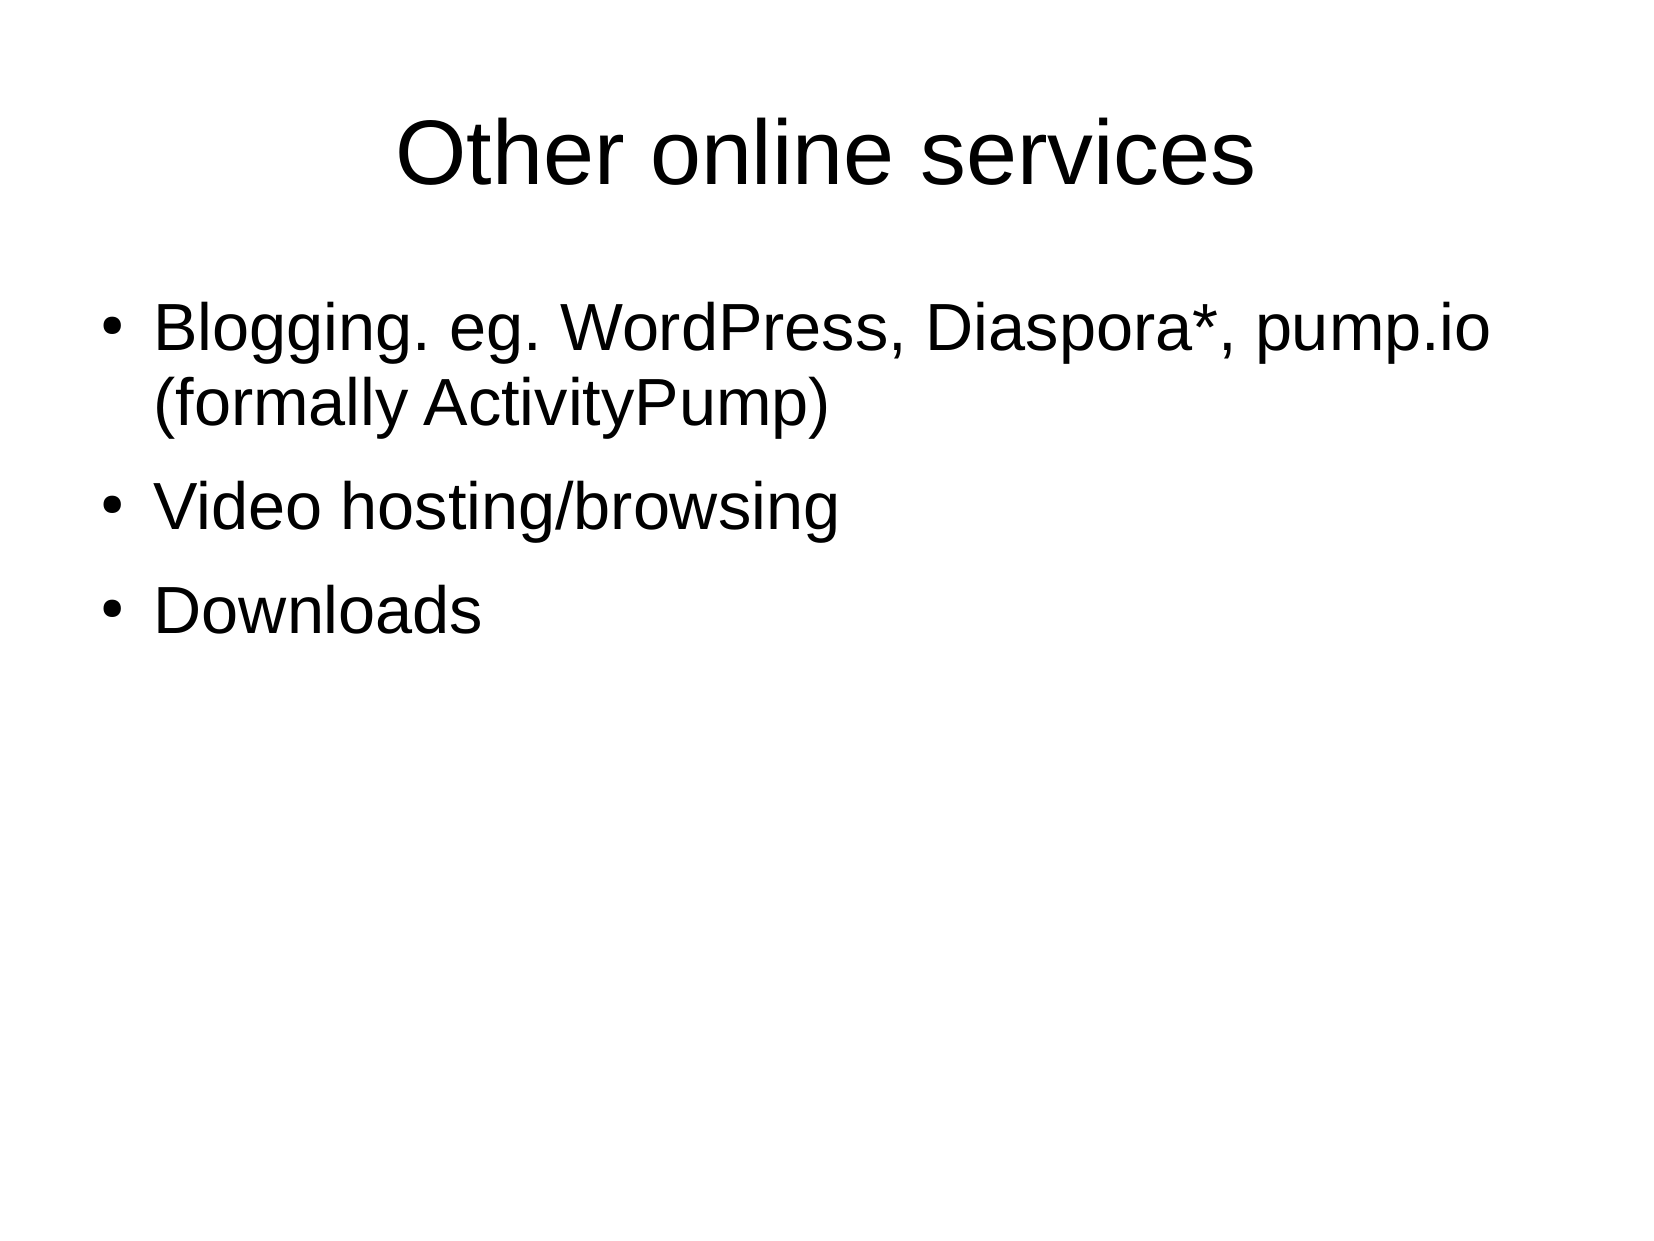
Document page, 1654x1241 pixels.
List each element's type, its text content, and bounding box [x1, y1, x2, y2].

list Blogging. eg. WordPress, Diaspora*, pump.io (formally ActivityPump) Video hosting/browsing Downloads [82, 290, 1538, 1010]
title Other online services [82, 49, 1571, 257]
